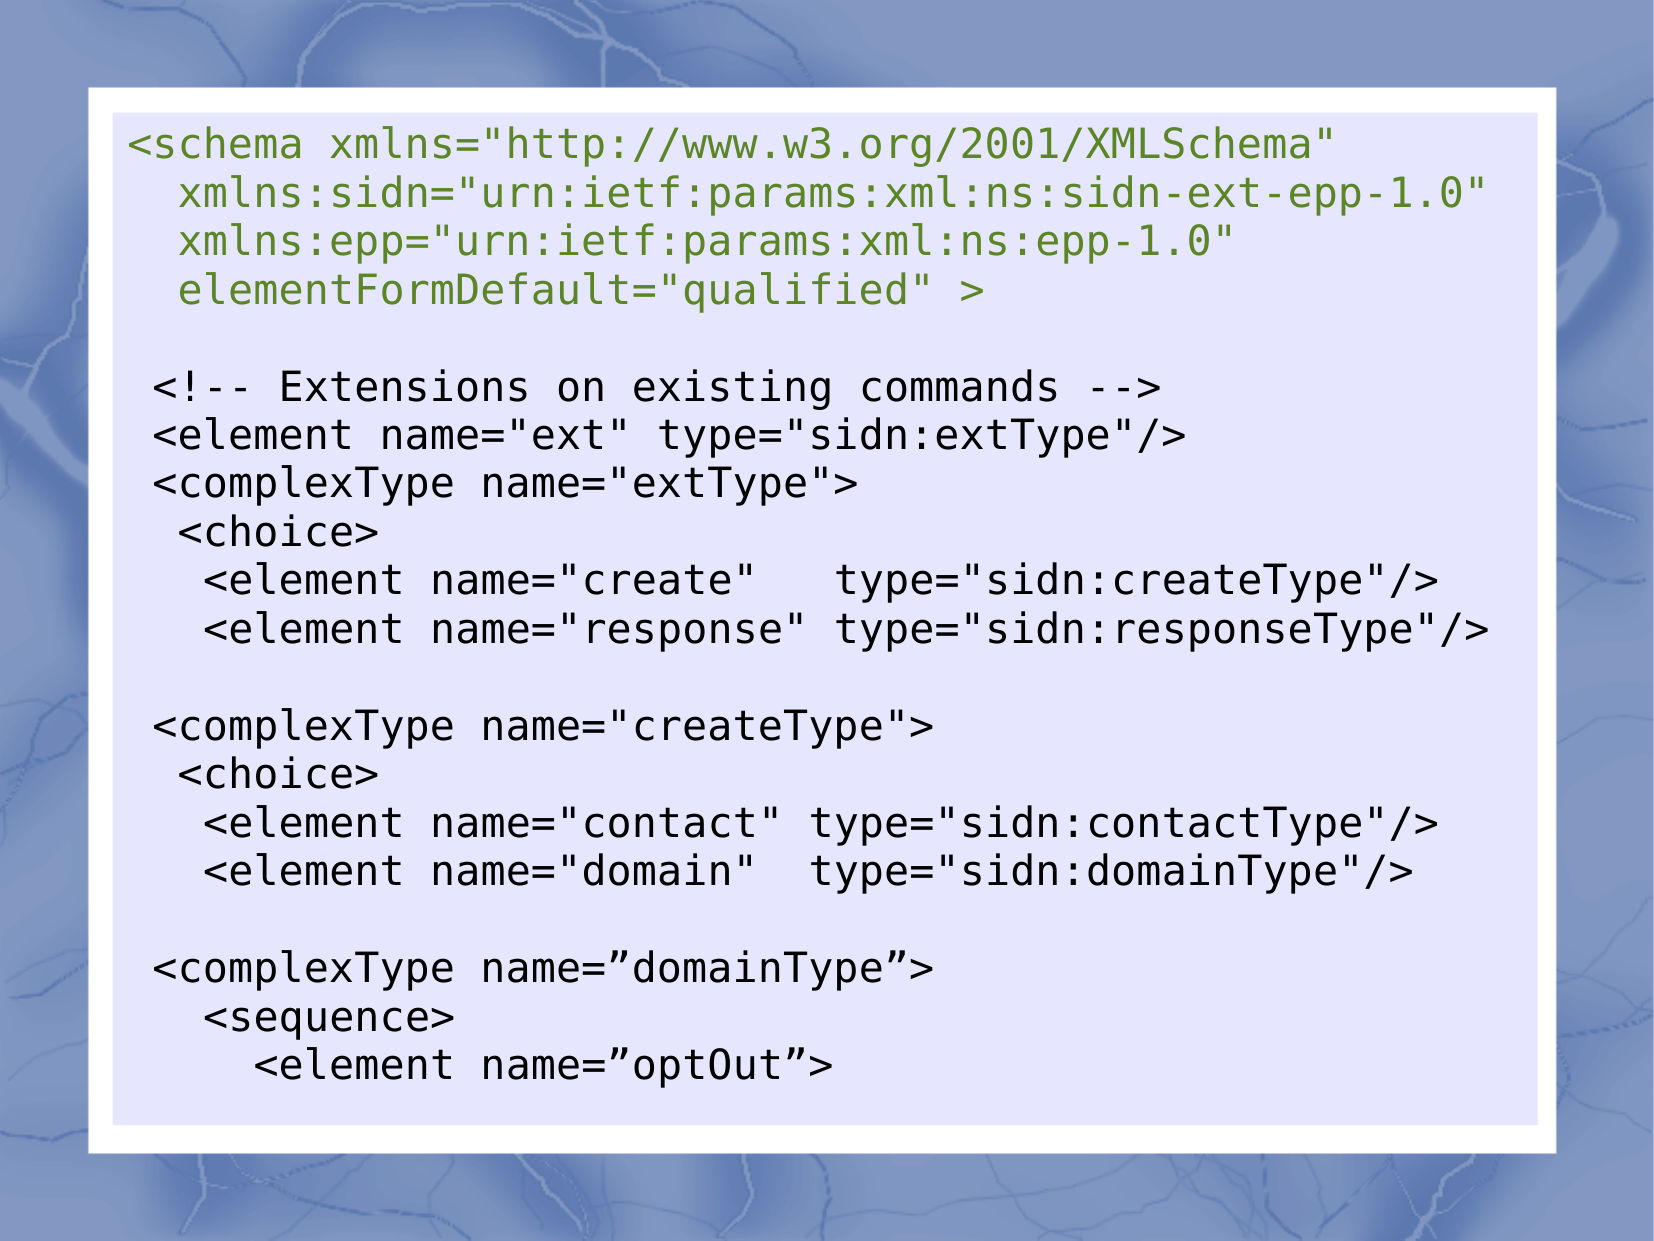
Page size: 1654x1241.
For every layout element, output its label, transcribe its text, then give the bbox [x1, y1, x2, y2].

picture [0, 0, 1654, 1241]
text_box <schema xmlns="http://www.w3.org/2001/XMLSchema" xmlns:sidn="urn:ietf:params:xml:ns:sidn-ext-epp-1.0" xmlns:epp="urn:ietf:params:xml:ns:epp-1.0" elementFormDefault="qualified" > <!-- Extensions on existing commands --> <element name="ext" type="sidn:extType"/> <complexType name="extType"> <choice> <element name="create" type="sidn:createType"/> <element name="response" type="sidn:responseType"/> <complexType name="createType"> <choice> <element name="contact" type="sidn:contactType"/> <element name="domain" type="sidn:domainType"/> <complexType name=”domainType”> <sequence> <element name=”optOut”> [112, 112, 1538, 1126]
